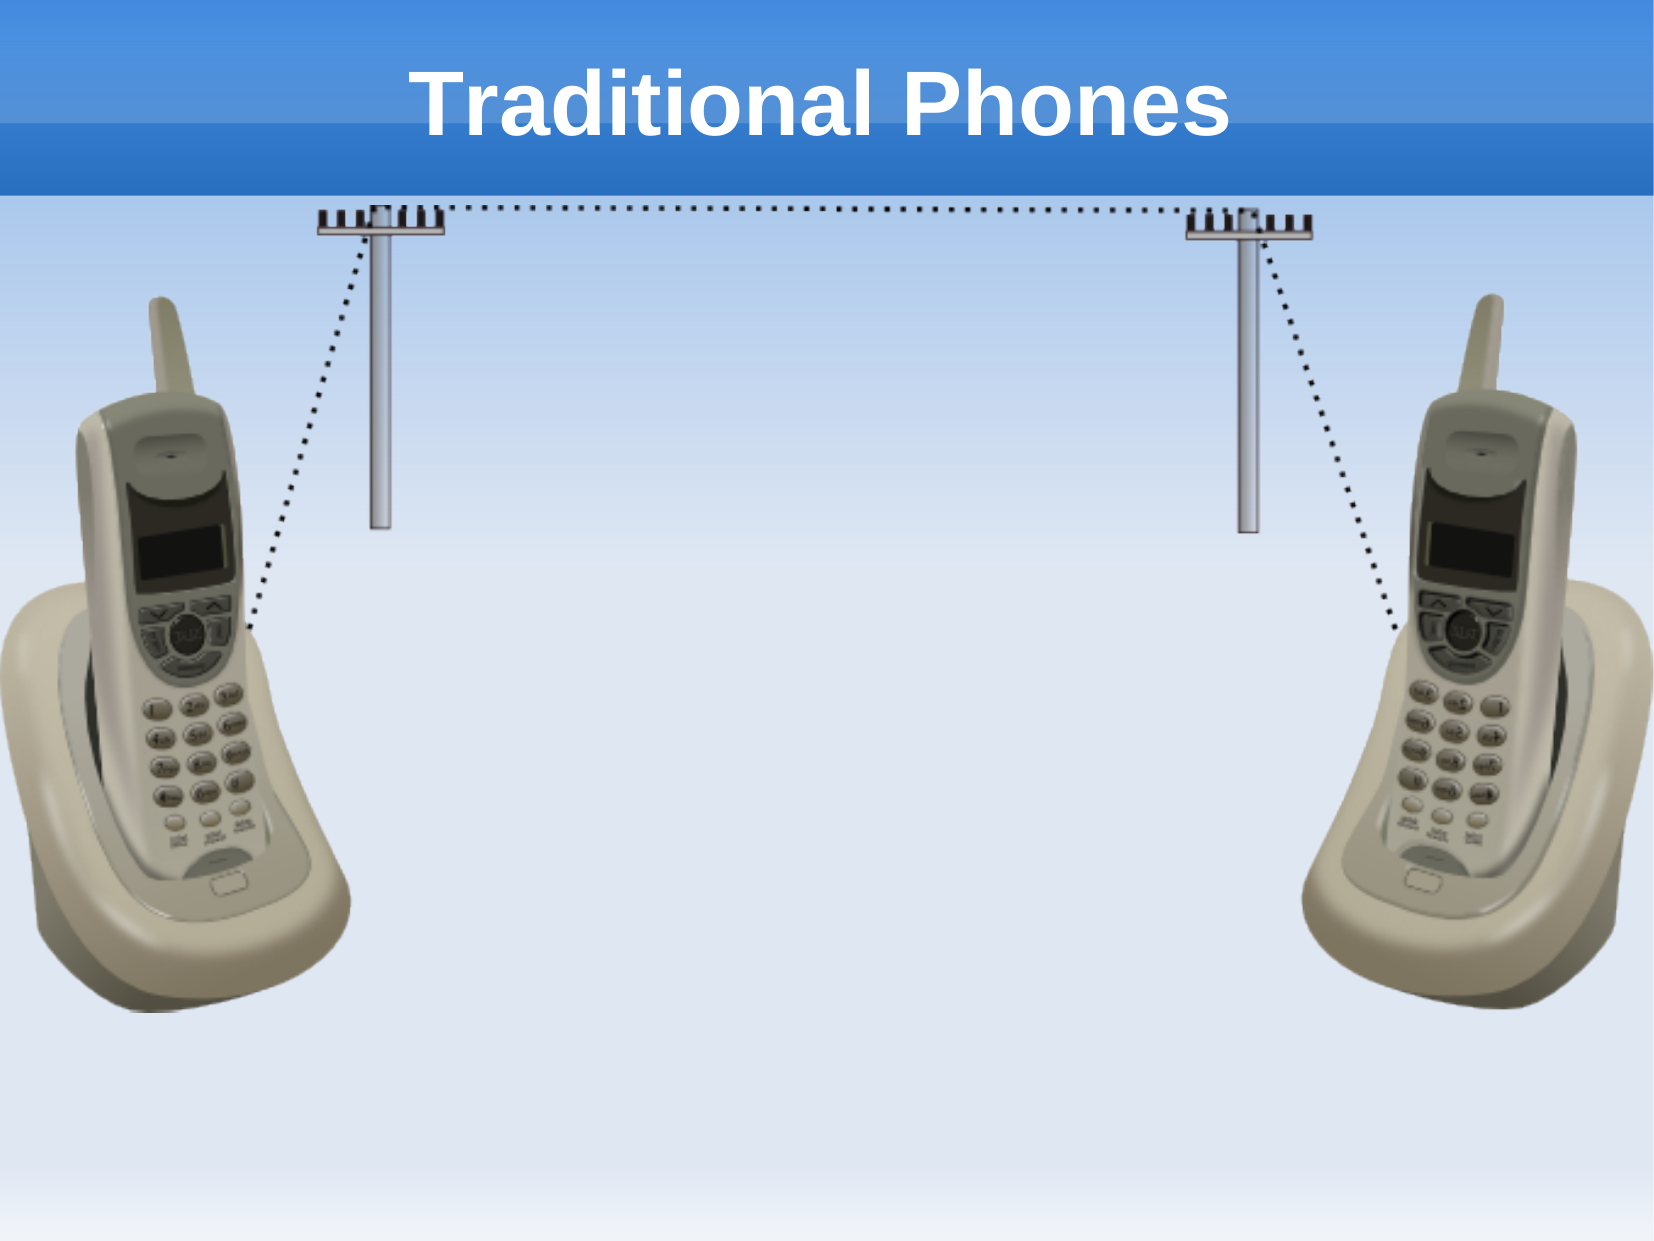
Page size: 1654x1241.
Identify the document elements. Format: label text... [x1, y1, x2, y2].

title Traditional Phones [76, 0, 1565, 205]
picture [0, 0, 1654, 1241]
